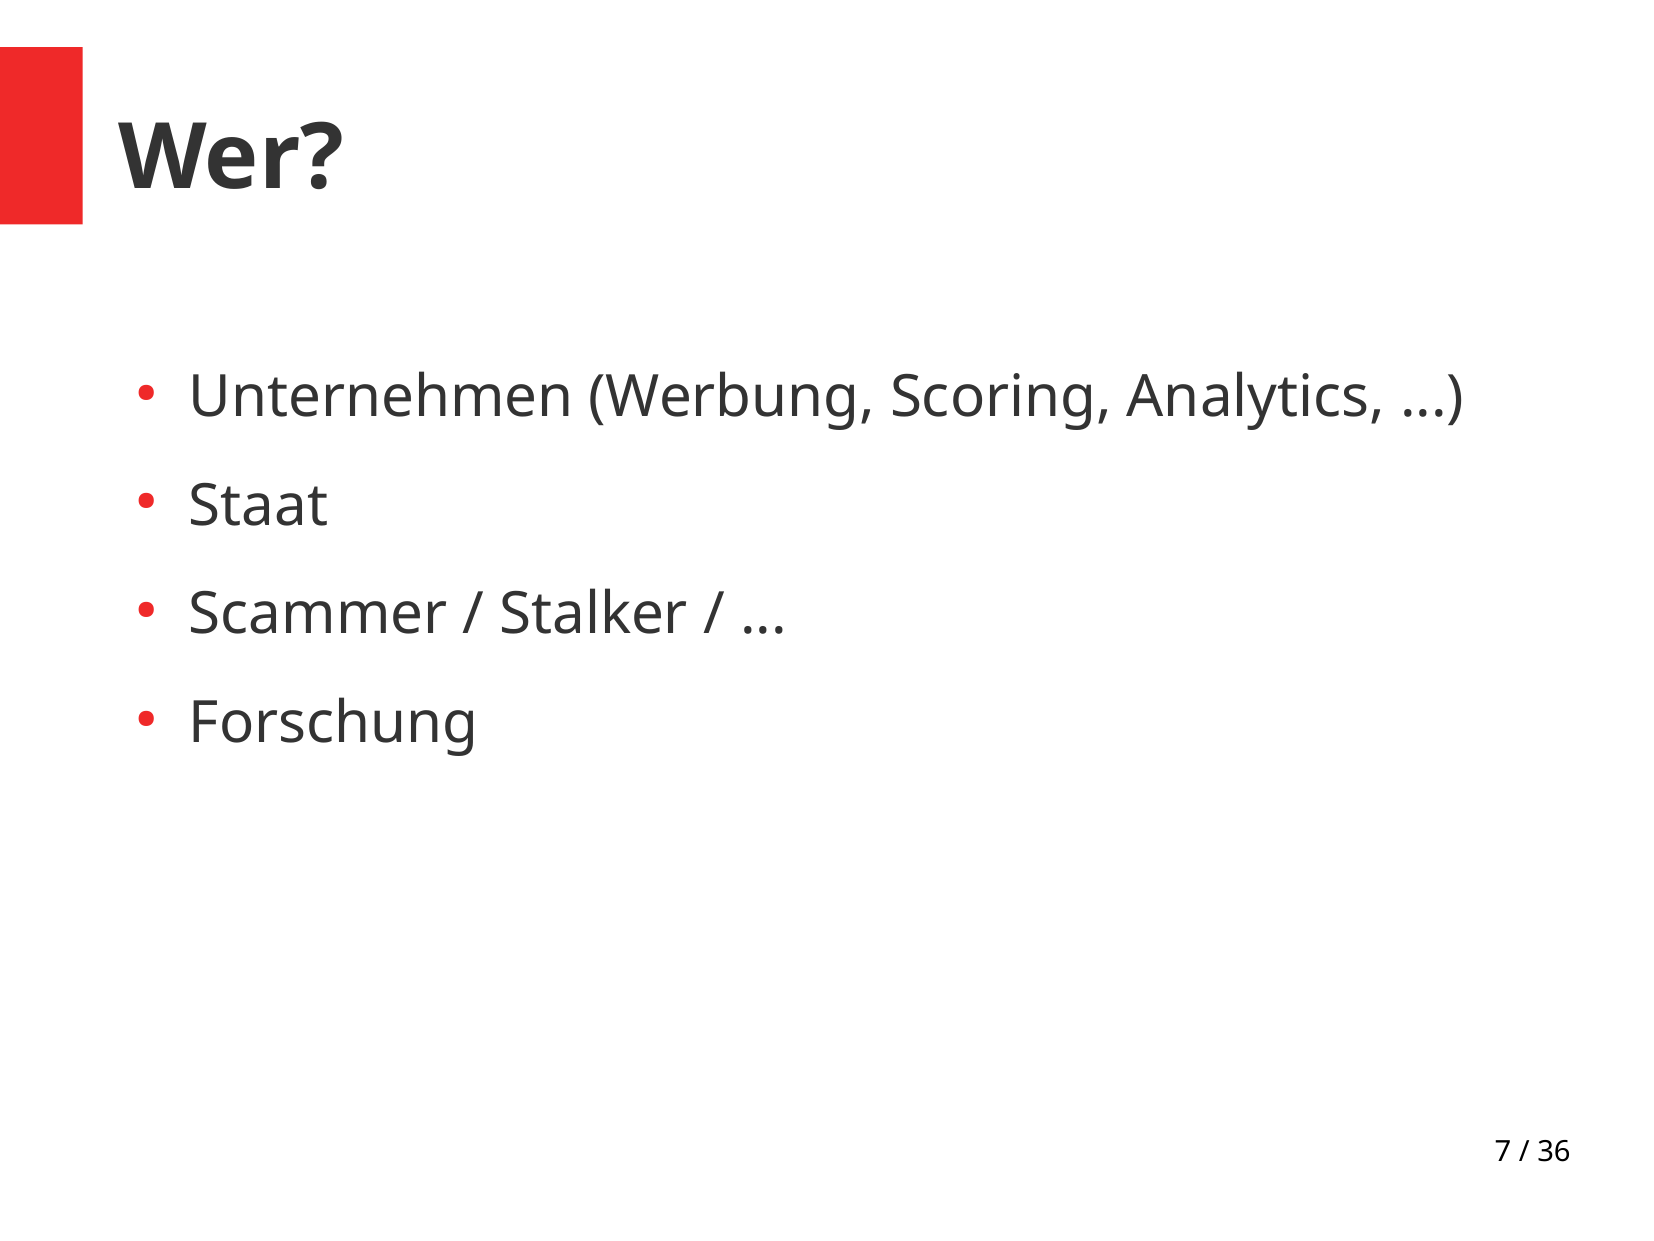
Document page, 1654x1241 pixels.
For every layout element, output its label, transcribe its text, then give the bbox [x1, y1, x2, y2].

list Unternehmen (Werbung, Scoring, Analytics, ...) Staat Scammer / Stalker / ... Forschung [118, 354, 1536, 1074]
title Wer? [118, 49, 1571, 257]
